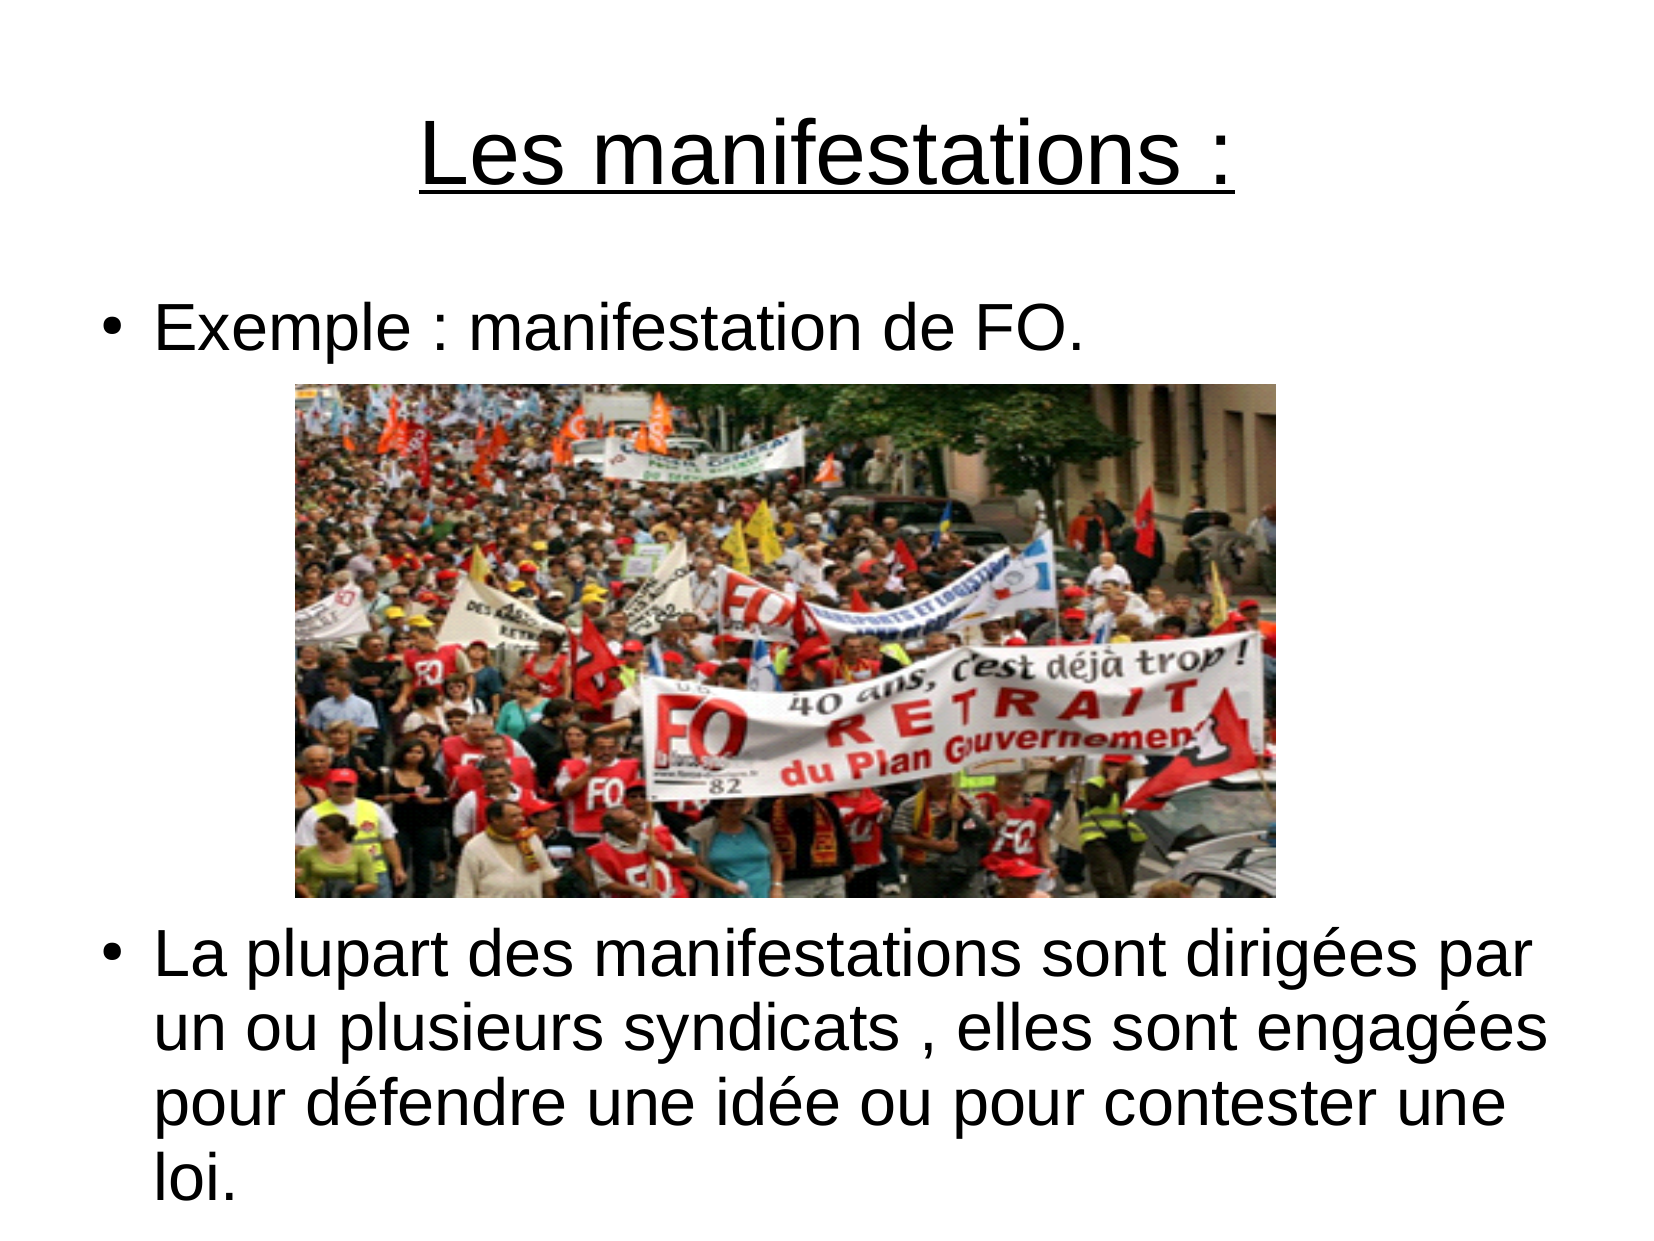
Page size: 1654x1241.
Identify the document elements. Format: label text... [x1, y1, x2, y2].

title Les manifestations : [82, 49, 1571, 257]
list Exemple : manifestation de FO. La plupart des manifestations sont dirigées par un ou plusieurs syndicats , elles sont engagées pour défendre une idée ou pour contester une loi. [82, 290, 1571, 1241]
picture [295, 384, 1276, 898]
